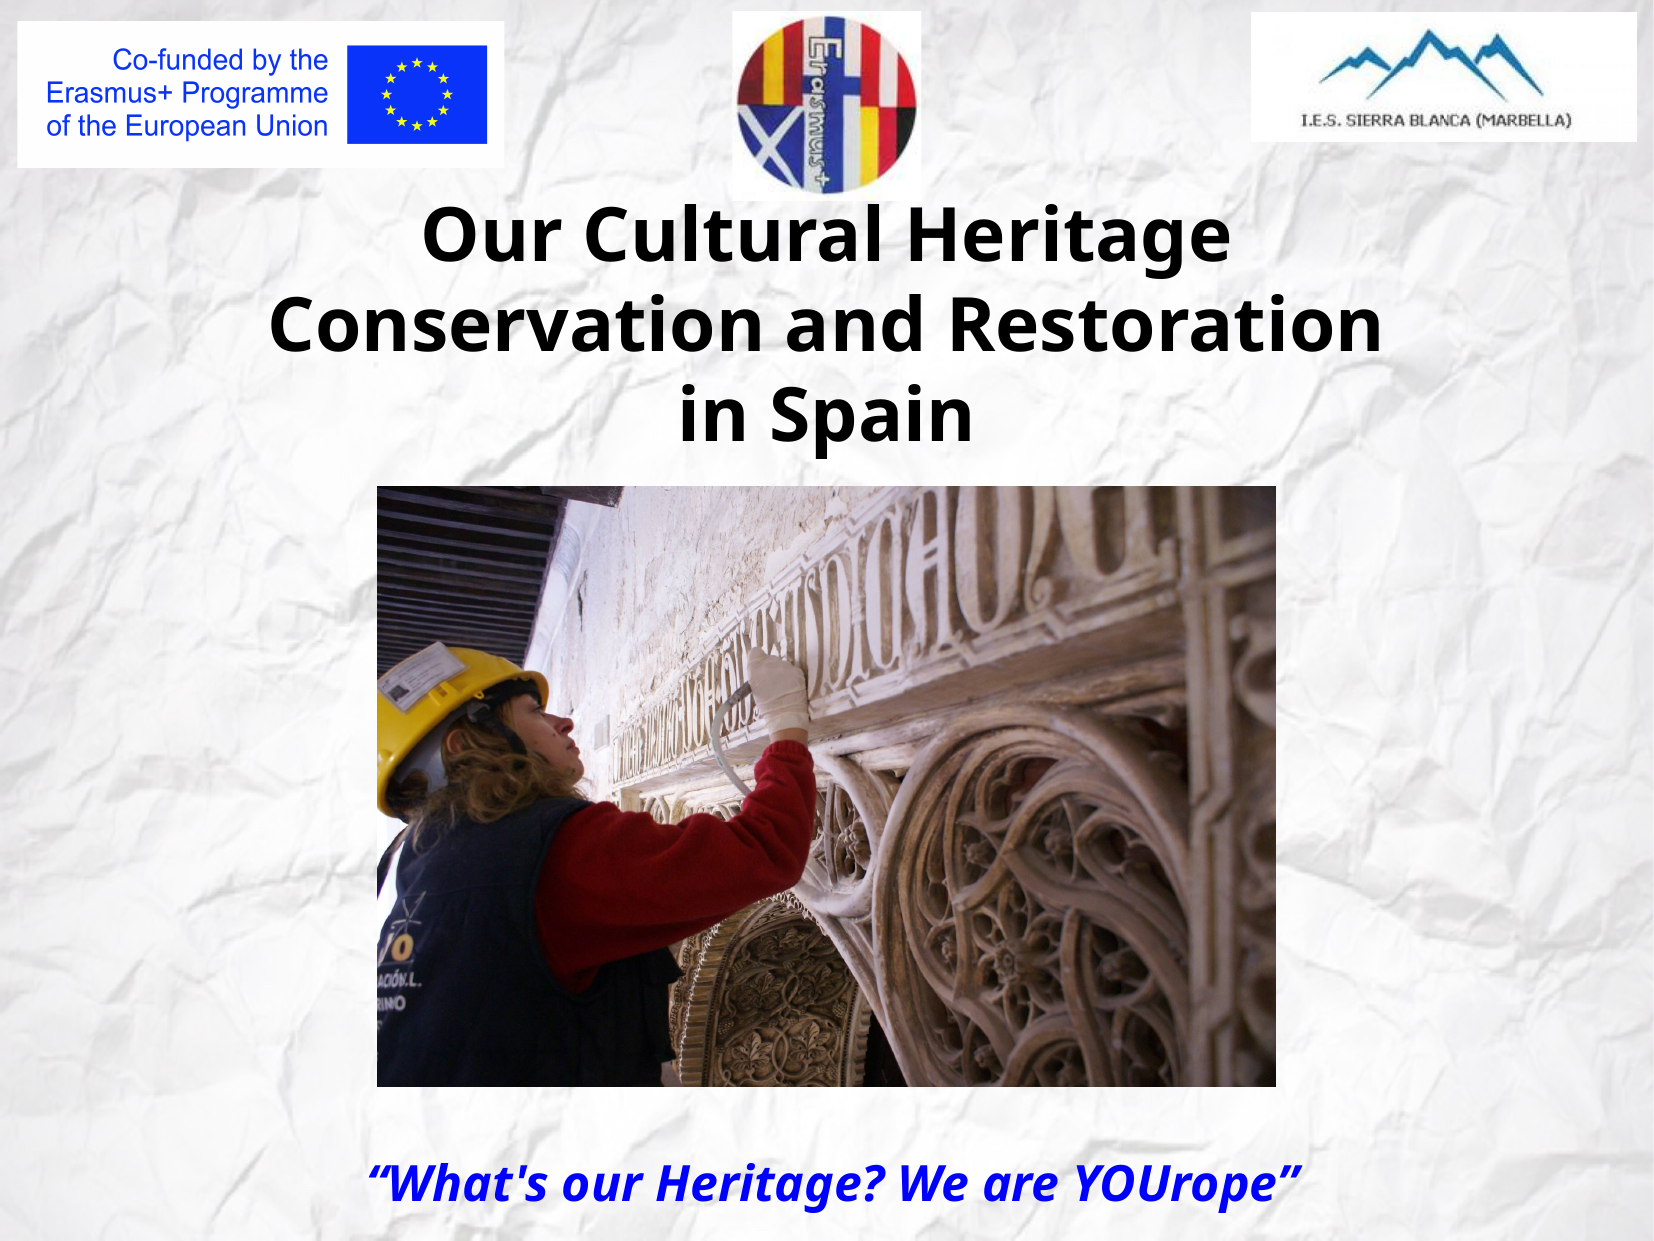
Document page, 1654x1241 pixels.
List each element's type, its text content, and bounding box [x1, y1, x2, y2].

title Our Cultural Heritage Conservation and Restoration in Spain [82, 177, 1571, 467]
text_box “What's our Heritage? We are YOUrope” [94, 1140, 1571, 1206]
picture [0, 0, 1654, 1241]
